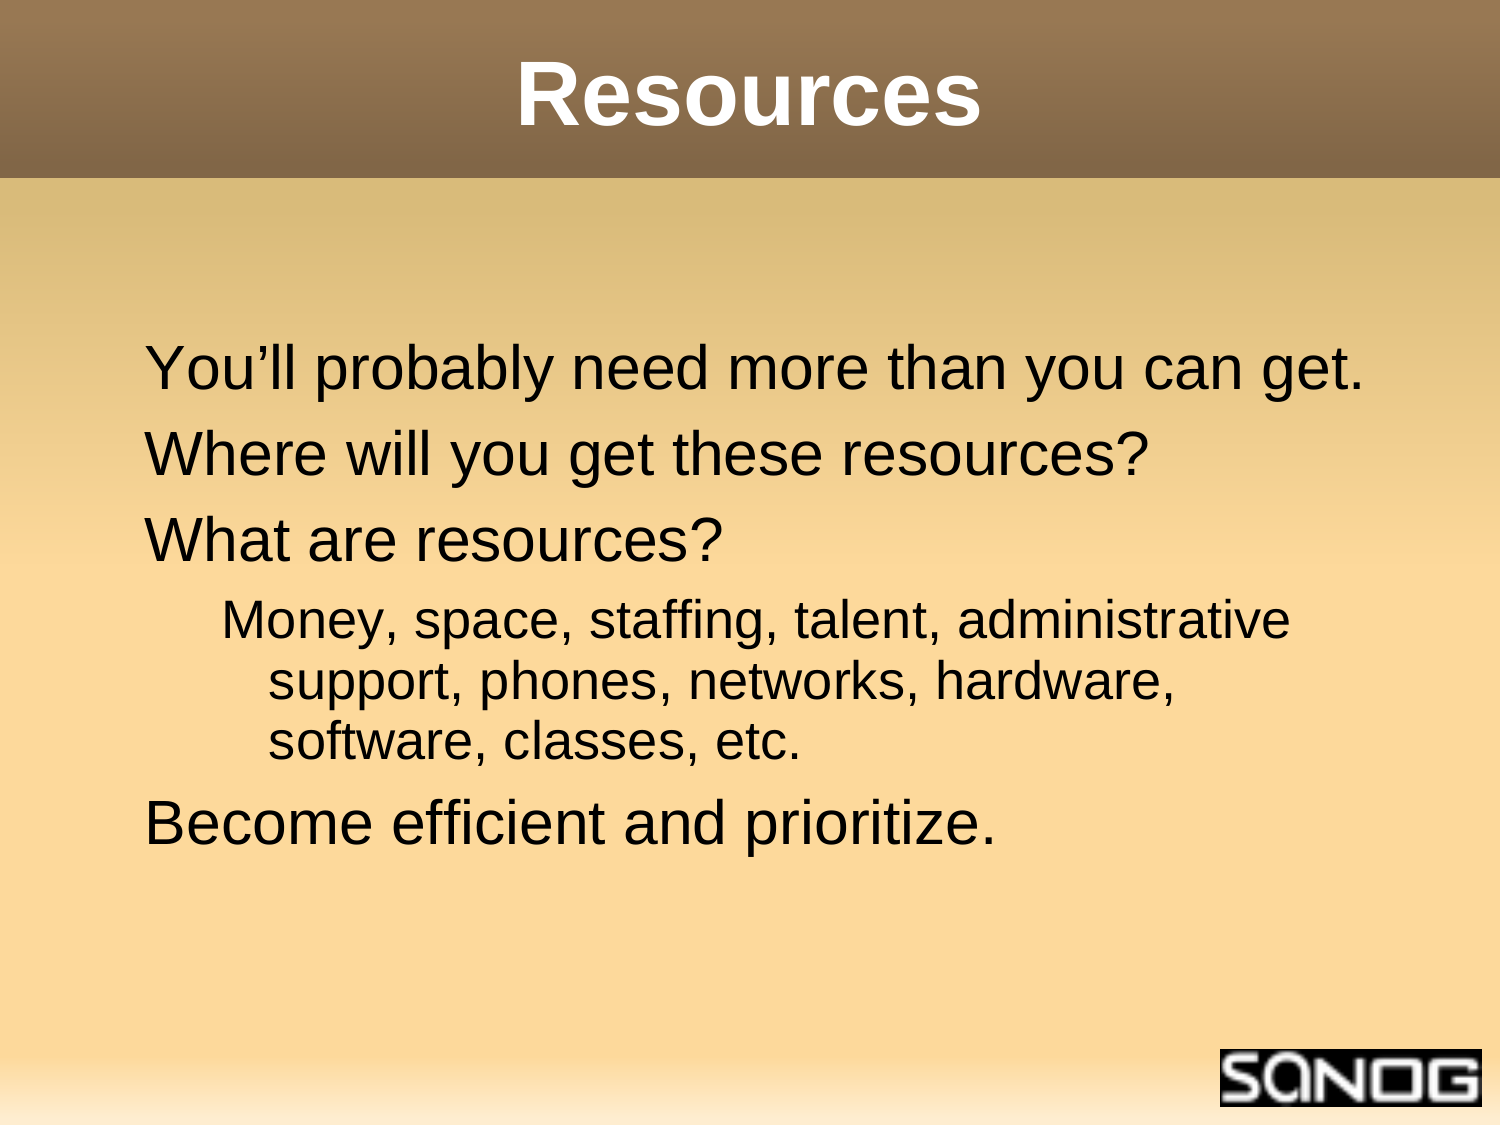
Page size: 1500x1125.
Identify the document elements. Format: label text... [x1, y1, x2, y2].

title Resources [112, 0, 1388, 188]
picture [0, 0, 1500, 1125]
list You’ll probably need more than you can get. Where will you get these resources? What are resources? Money, space, staffing, talent, administrative support, phones, networks, hardware, software, classes, etc. Become efficient and prioritize. [112, 324, 1388, 1000]
